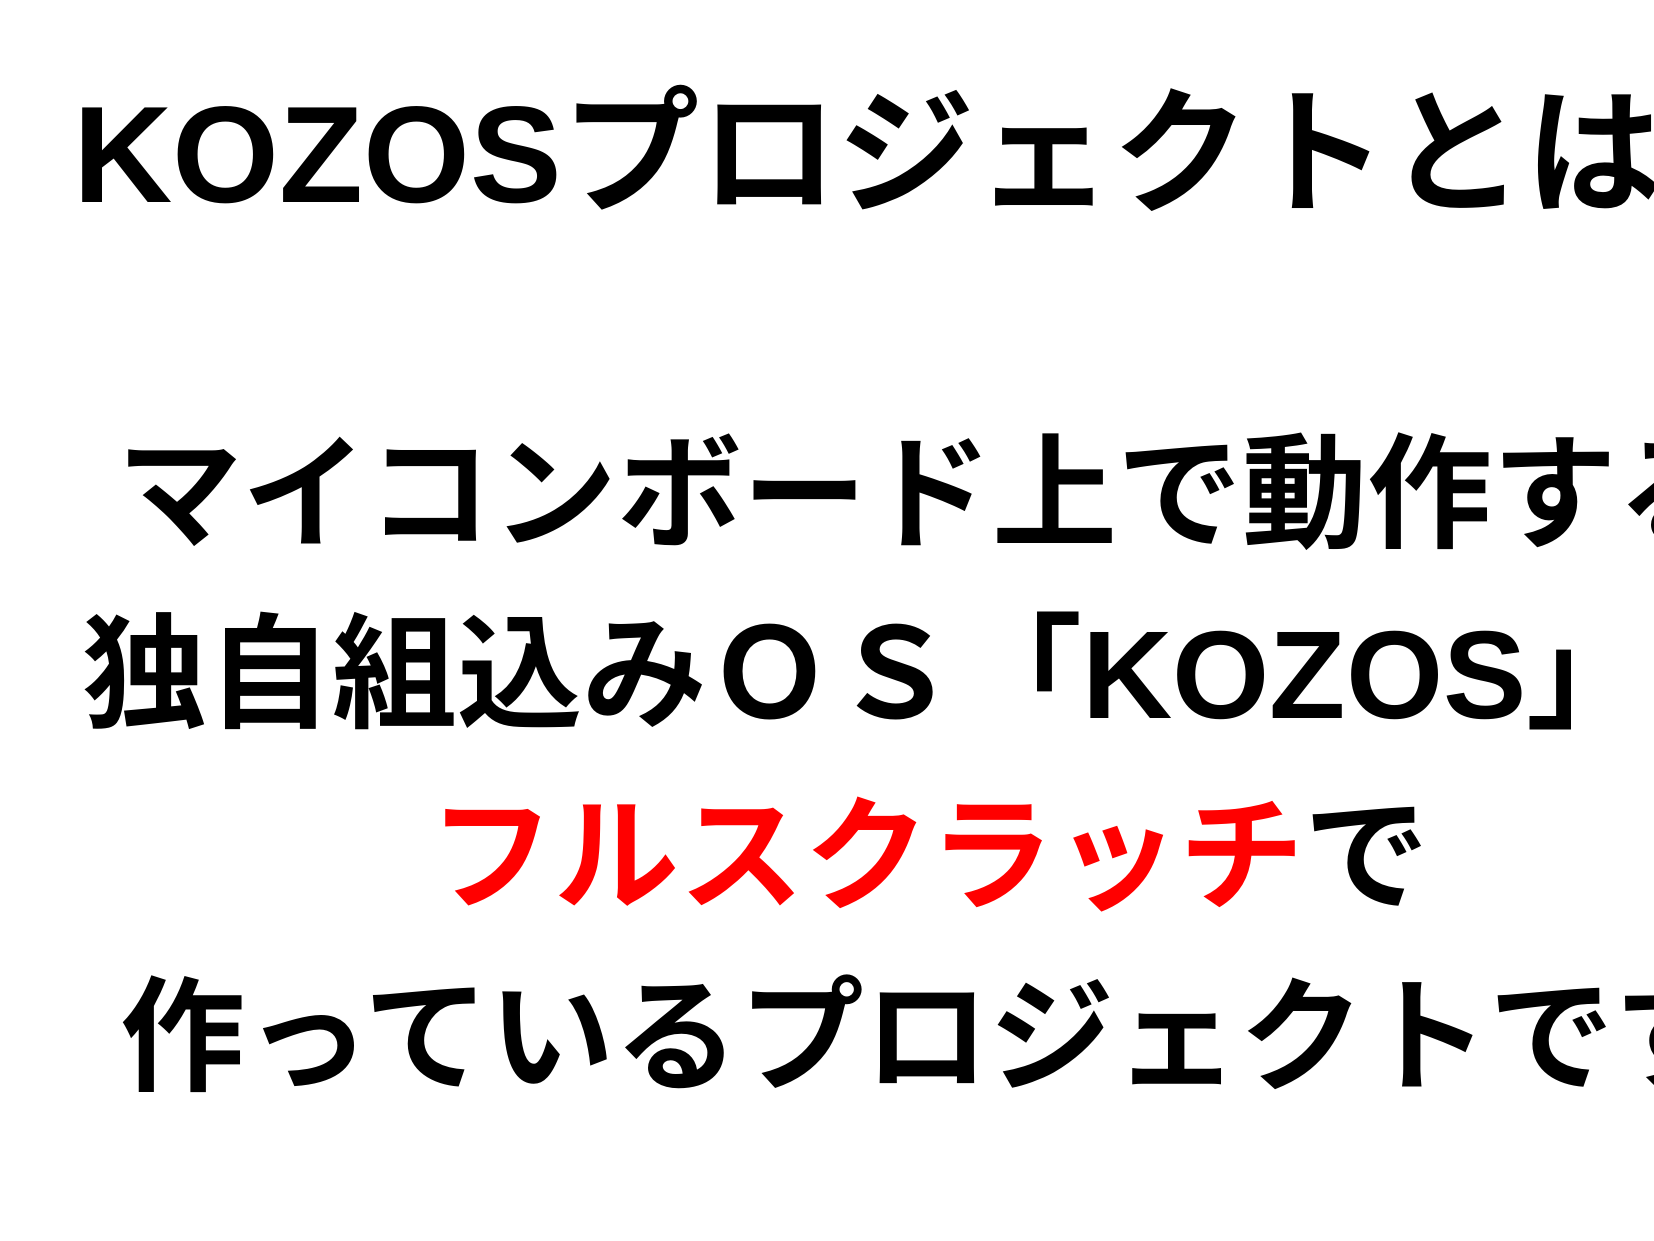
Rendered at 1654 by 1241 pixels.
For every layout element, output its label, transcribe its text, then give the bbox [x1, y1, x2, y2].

text_box KOZOSプロジェクトとは… [59, 35, 1626, 213]
text_box マイコンボード上で動作する 独自組込みＯＳ「KOZOS」を フルスクラッチで 作っているプロジェクトです [67, 385, 1595, 916]
